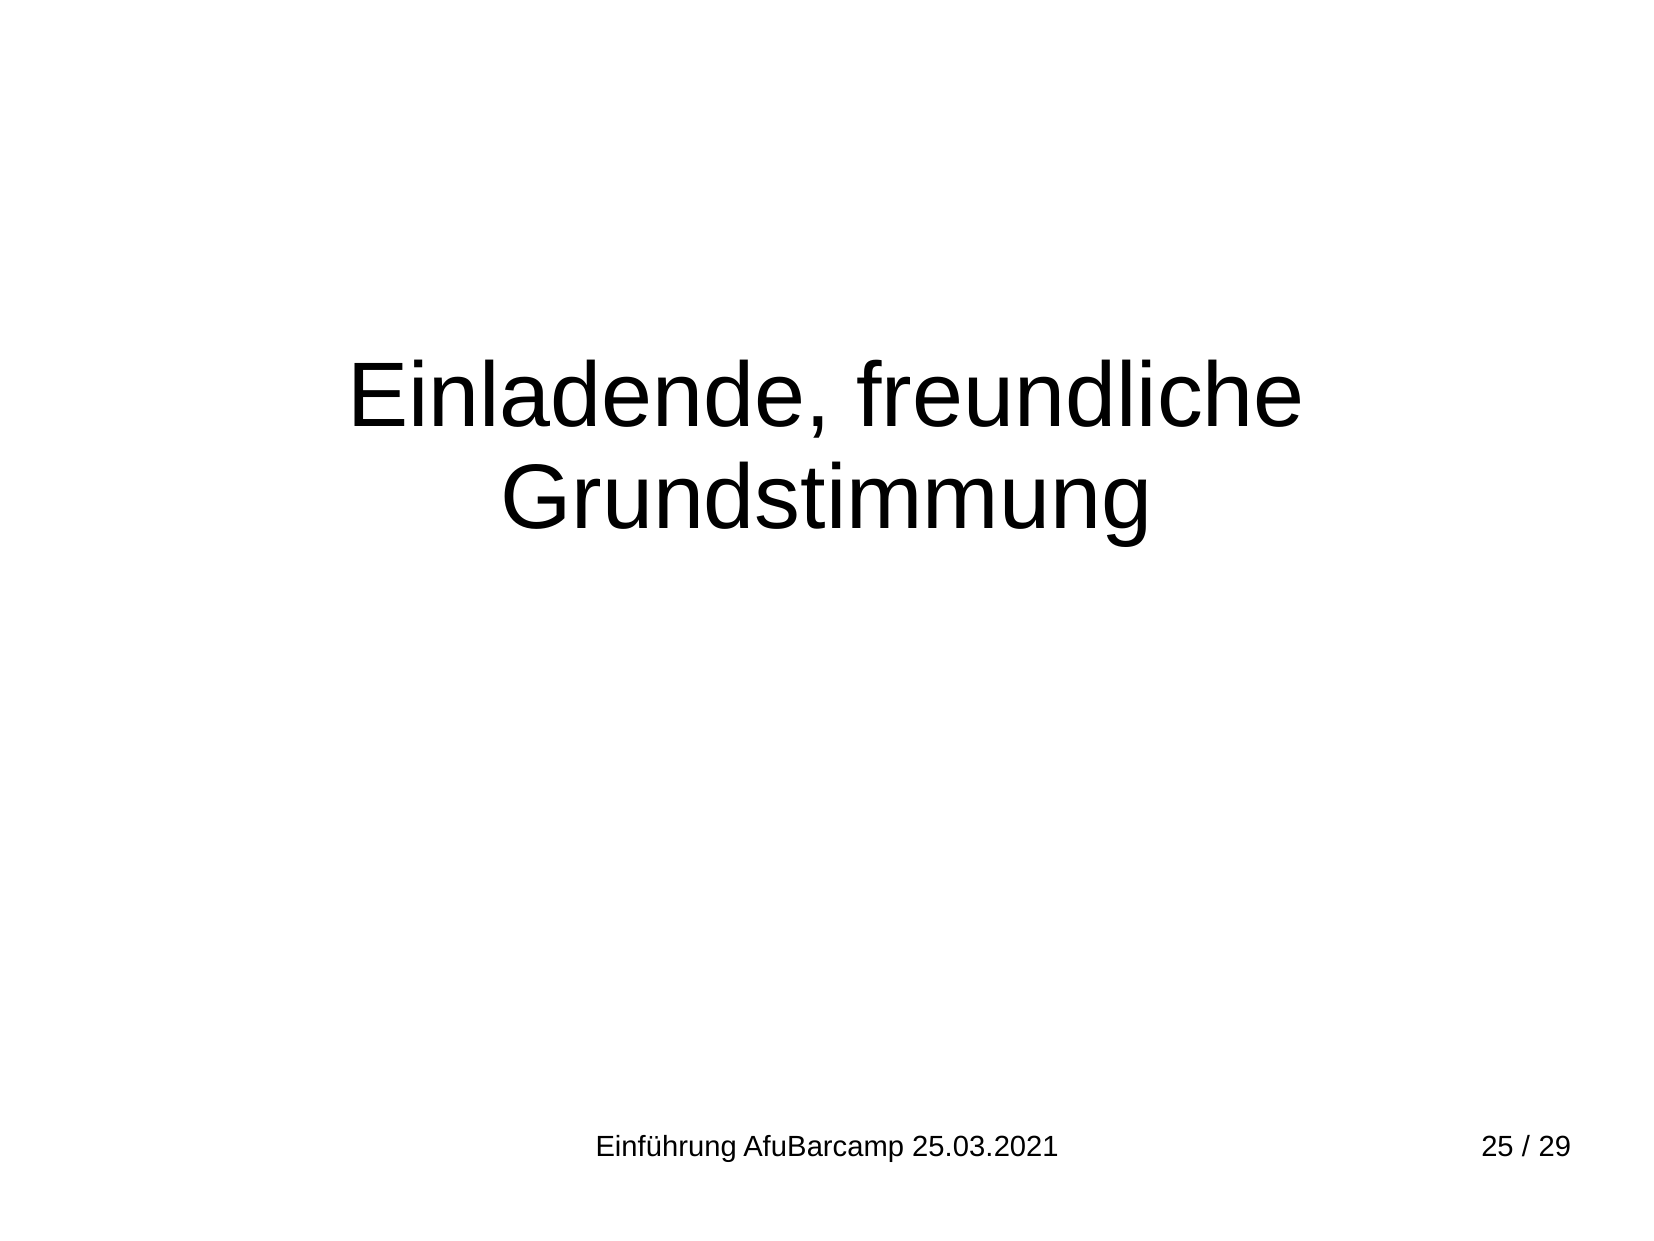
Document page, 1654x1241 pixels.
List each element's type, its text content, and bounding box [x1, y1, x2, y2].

title Einladende, freundliche Grundstimmung [82, 342, 1571, 550]
